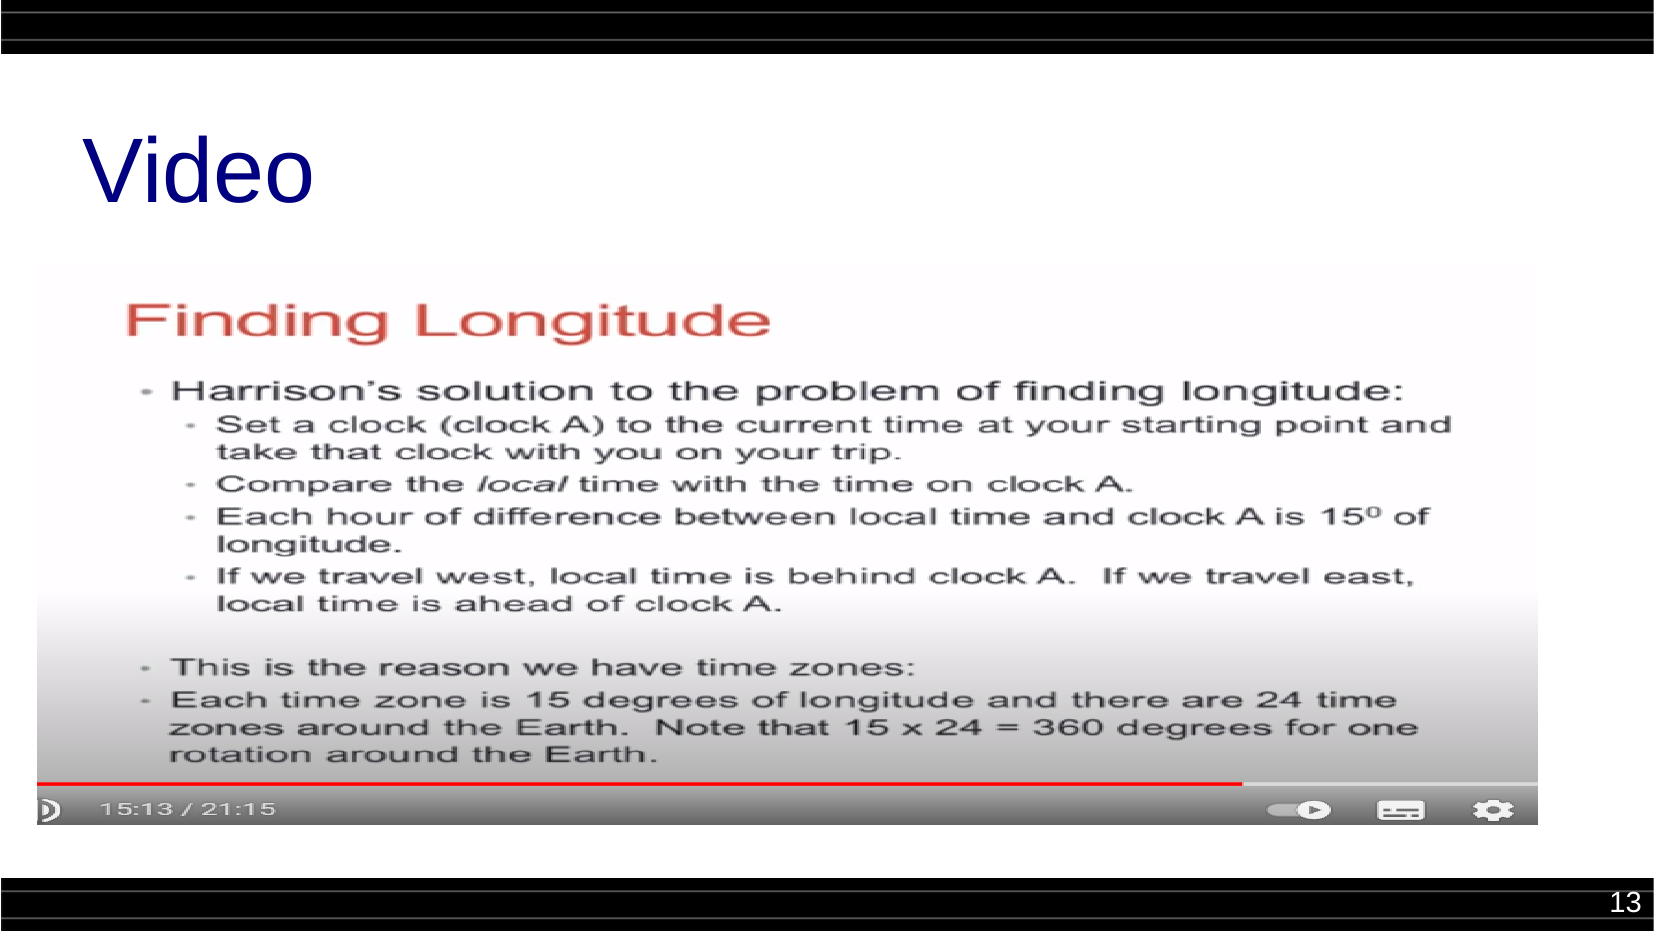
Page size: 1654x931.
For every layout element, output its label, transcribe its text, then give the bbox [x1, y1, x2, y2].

picture [1, 878, 1654, 931]
title Video [82, 92, 1571, 249]
picture [1, 0, 1654, 54]
picture [37, 262, 1538, 826]
